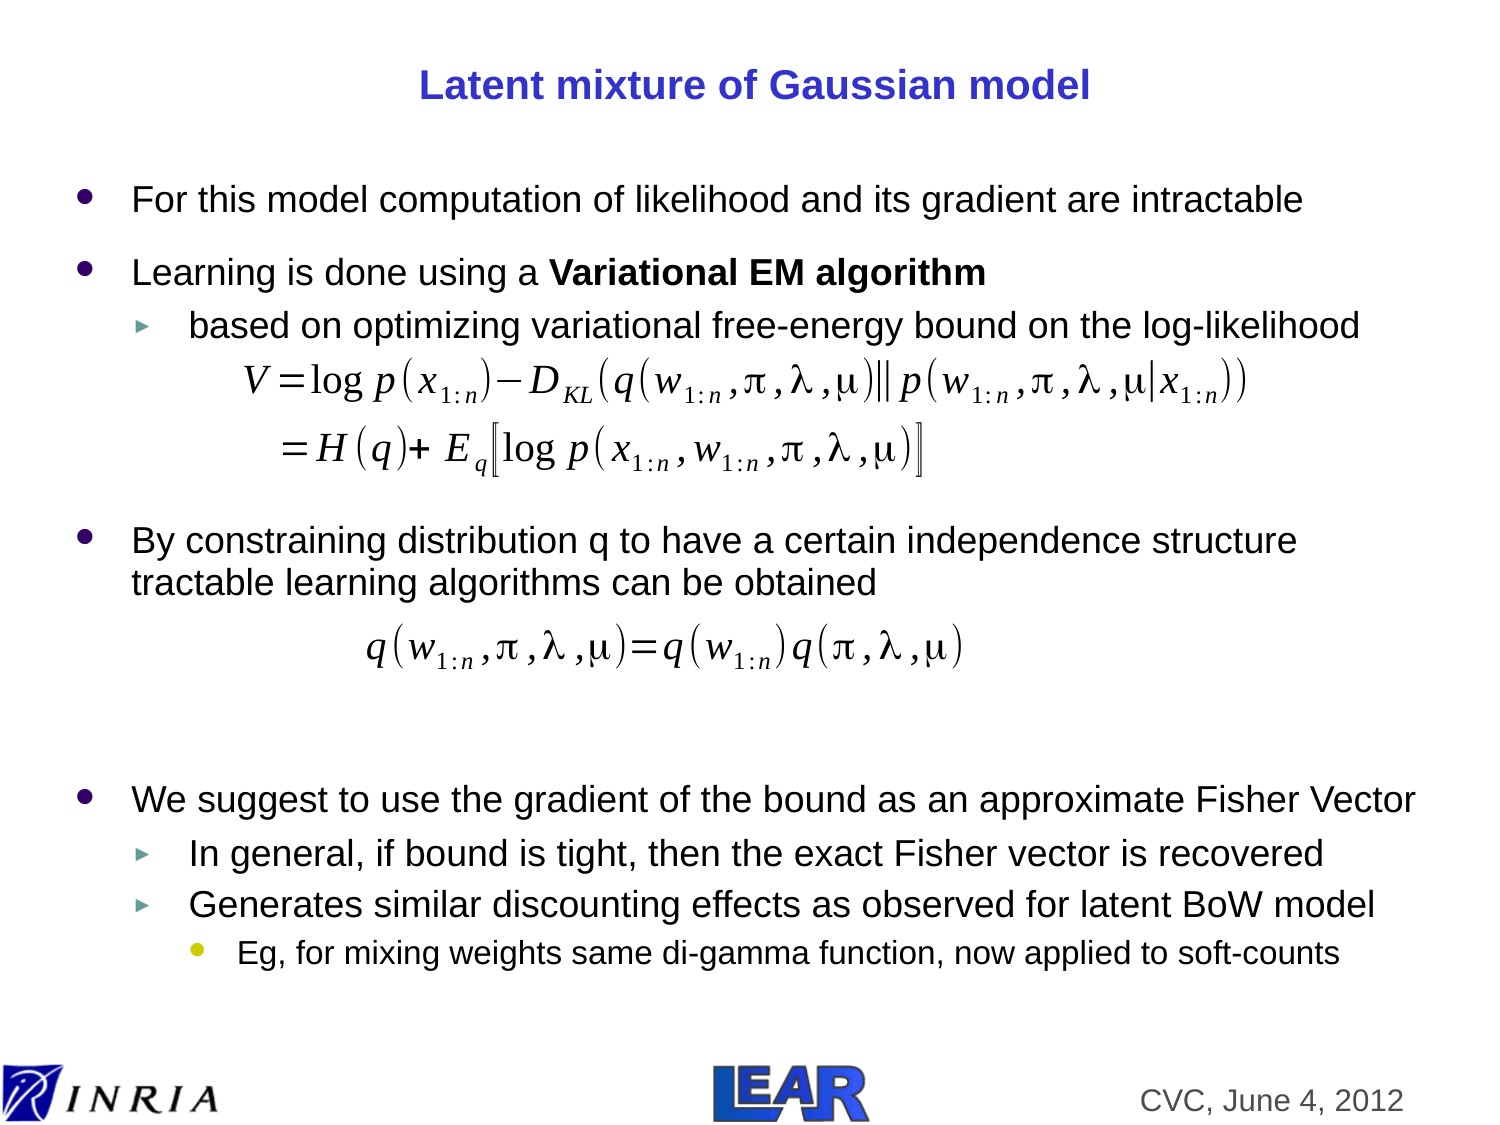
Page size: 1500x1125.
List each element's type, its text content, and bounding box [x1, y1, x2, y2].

chart [271, 420, 929, 479]
list For this model computation of likelihood and its gradient are intractable Learning is done using a Variational EM algorithm based on optimizing variational free-energy bound on the log-likelihood By constraining distribution q to have a certain independence structure tractable learning algorithms can be obtained We suggest to use the gradient of the bound as an approximate Fisher Vector In general, if bound is tight, then the exact Fisher vector is recovered Generates similar discounting effects as observed for latent BoW model Eg, for mixing weights same di-gamma function, now applied to soft-counts [75, 178, 1425, 1125]
title Latent mixture of Gaussian model [51, 46, 1459, 123]
chart [358, 621, 971, 676]
picture [0, 1050, 75, 1125]
chart [236, 355, 1255, 409]
